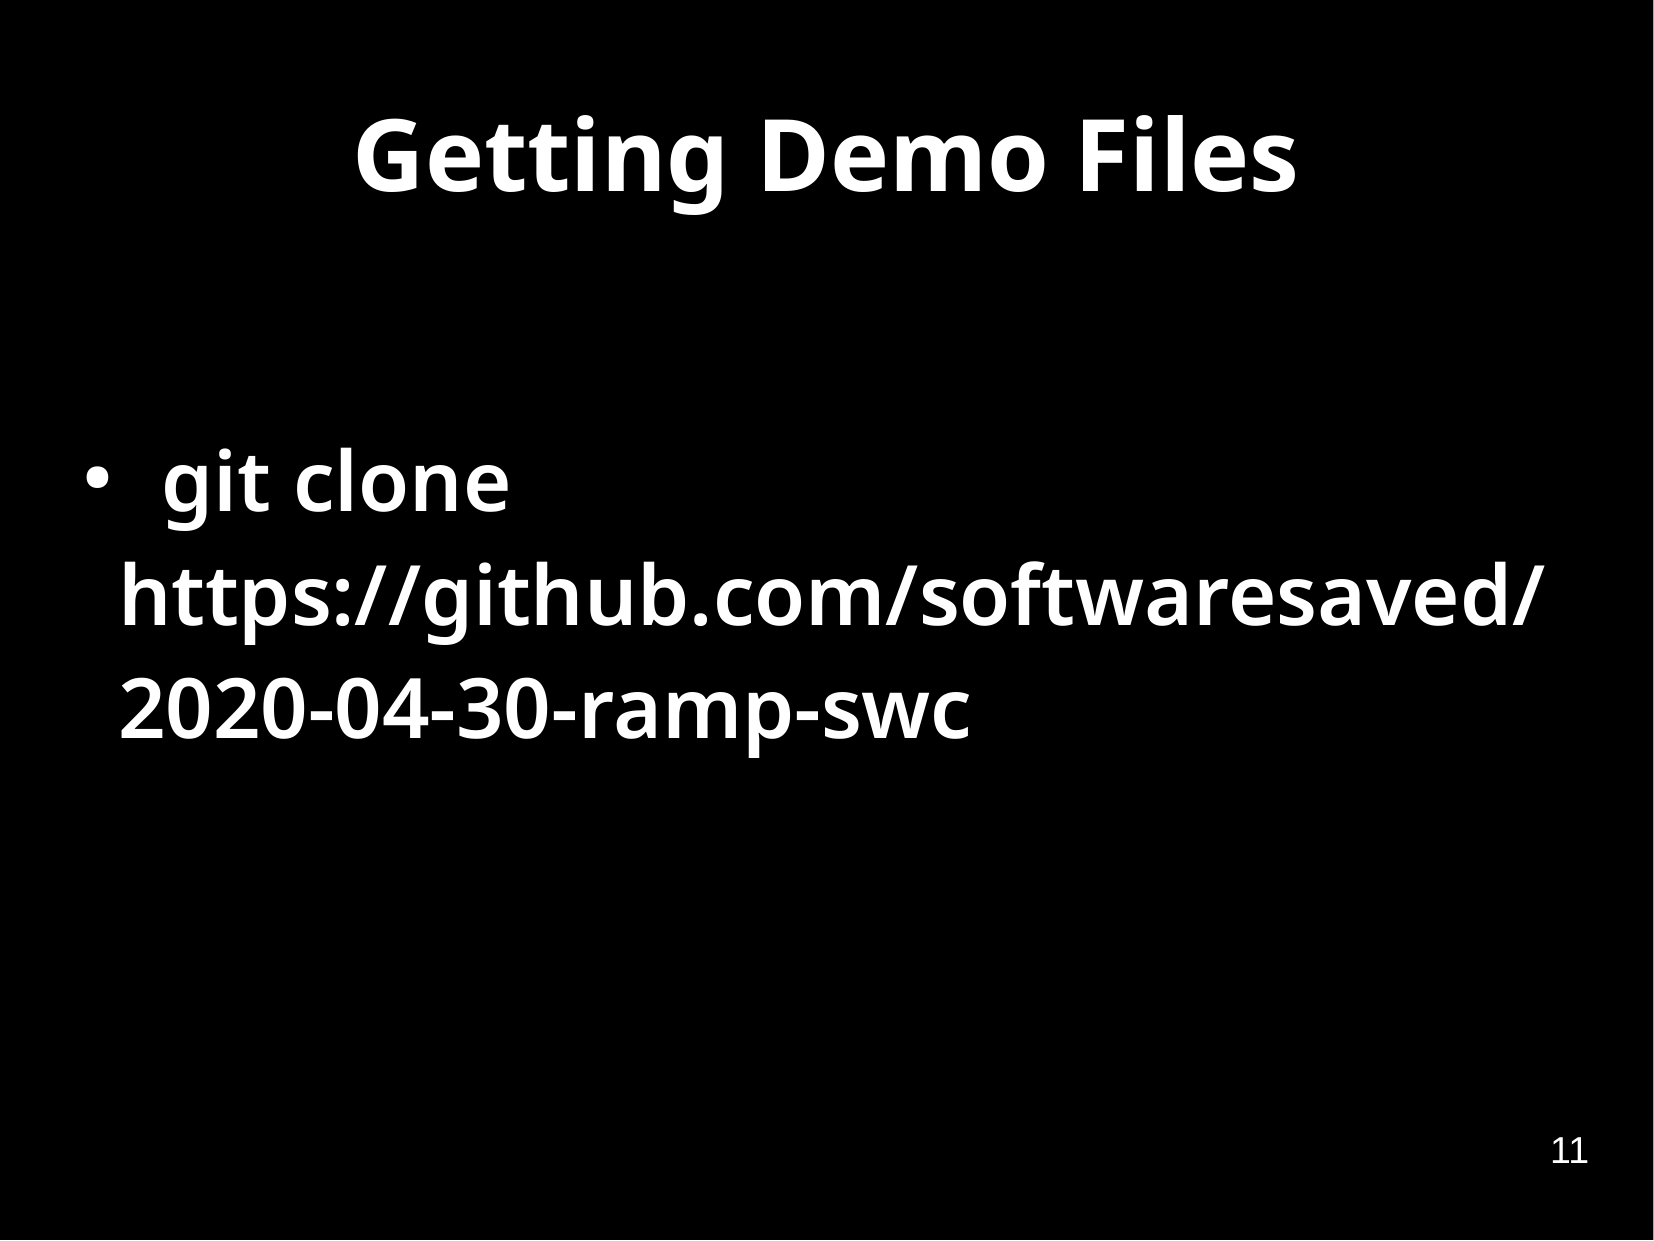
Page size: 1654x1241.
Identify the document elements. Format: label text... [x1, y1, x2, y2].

subtitle git clone https://github.com/softwaresaved/2020-04-30-ramp-swc [82, 290, 1571, 1010]
title Getting Demo Files [82, 49, 1571, 257]
text_box 11 [1535, 1122, 1607, 1179]
